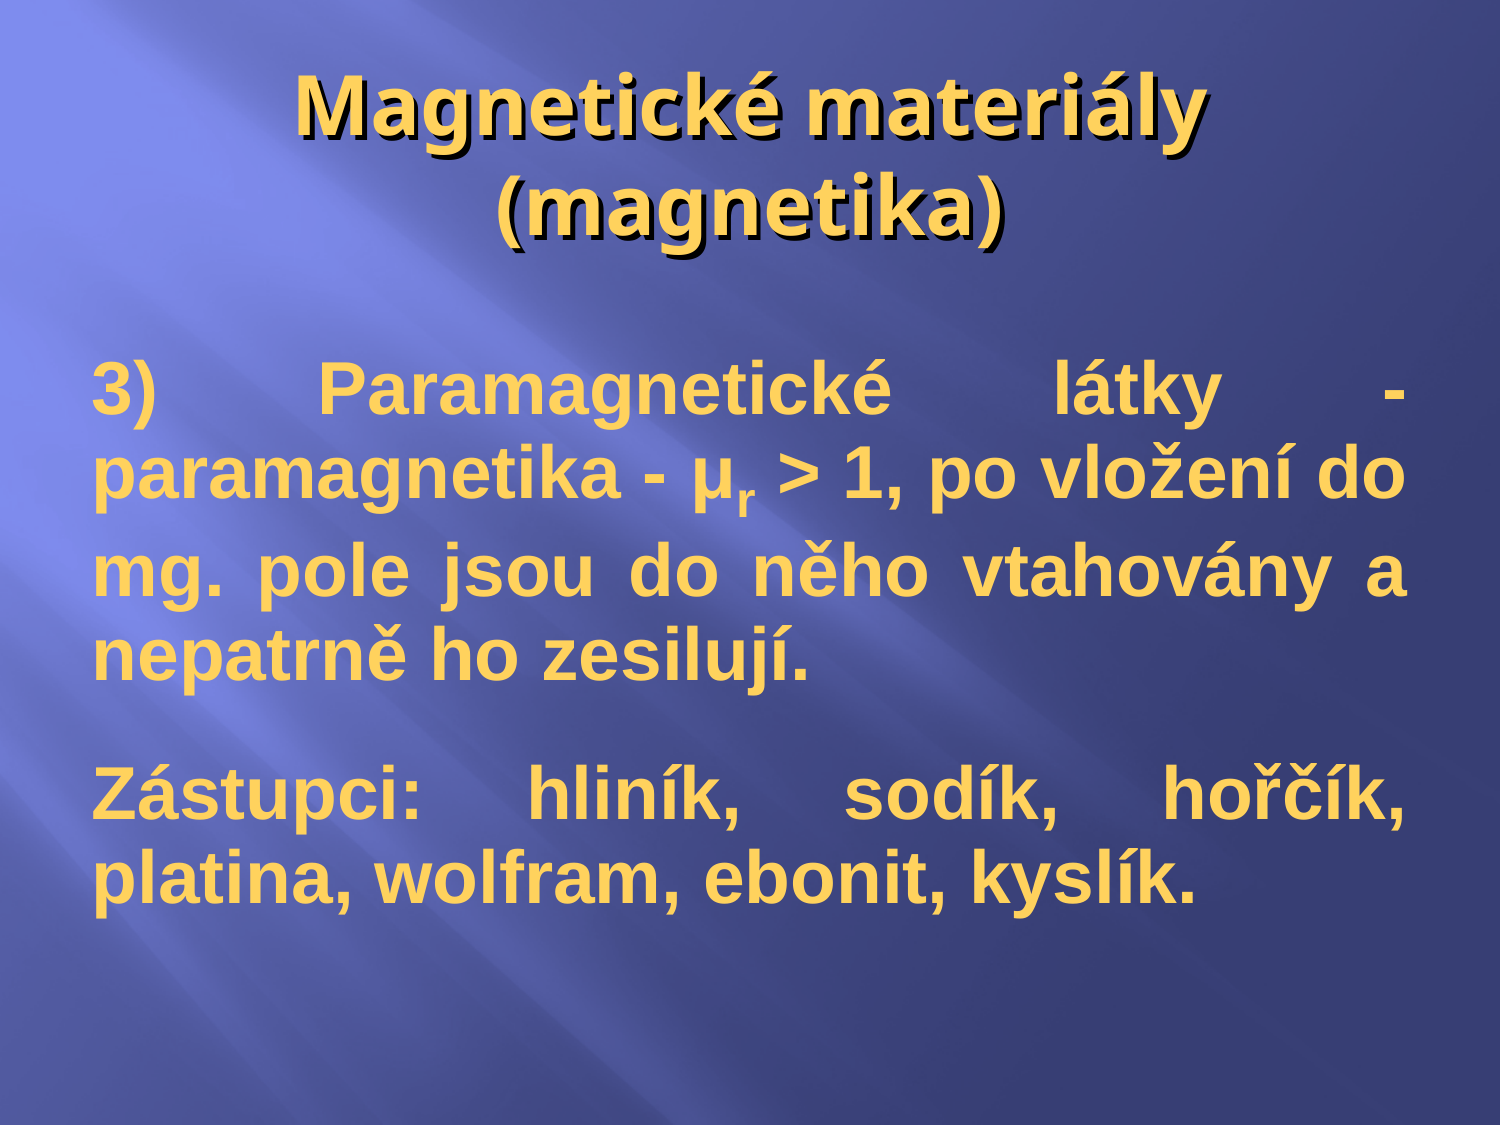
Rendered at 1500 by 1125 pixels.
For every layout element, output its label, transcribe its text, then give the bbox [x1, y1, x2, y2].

text_box 3) Paramagnetické látky - paramagnetika - μr > 1, po vložení do mg. pole jsou do něho vtahovány a nepatrně ho zesilují. Zástupci: hliník, sodík, hořčík, platina, wolfram, ebonit, kyslík. [76, 302, 1424, 965]
picture [0, 0, 1500, 1125]
title Magnetické materiály (magnetika) [75, 45, 1426, 244]
